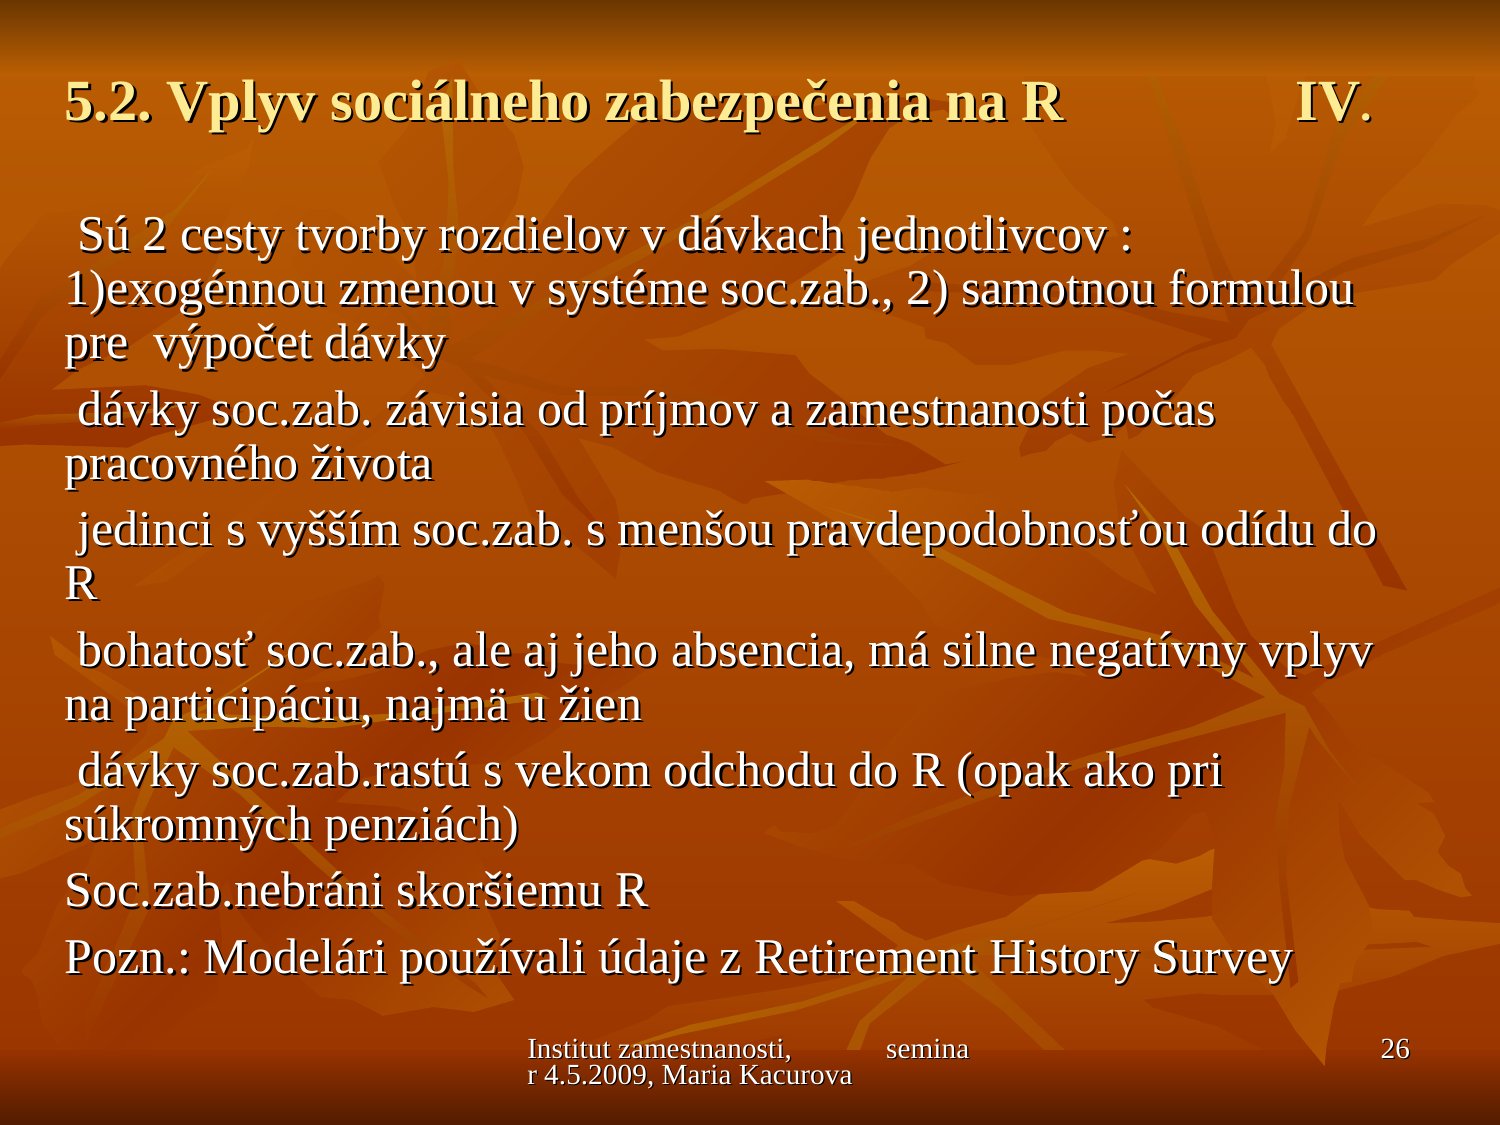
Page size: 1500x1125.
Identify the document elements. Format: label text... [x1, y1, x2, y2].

text_box Sú 2 cesty tvorby rozdielov v dávkach jednotlivcov : 1)exogénnou zmenou v systéme soc.zab., 2) samotnou formulou pre výpočet dávky dávky soc.zab. závisia od príjmov a zamestnanosti počas pracovného života jedinci s vyšším soc.zab. s menšou pravdepodobnosťou odídu do R bohatosť soc.zab., ale aj jeho absencia, má silne negatívny vplyv na participáciu, najmä u žien dávky soc.zab.rastú s vekom odchodu do R (opak ako pri súkromných penziách) Soc.zab.nebráni skoršiemu R Pozn.: Modelári používali údaje z Retirement History Survey [49, 199, 1413, 992]
list [49, 249, 1425, 1001]
title 5.2. Vplyv sociálneho zabezpečenia na R IV. [49, 54, 1413, 199]
